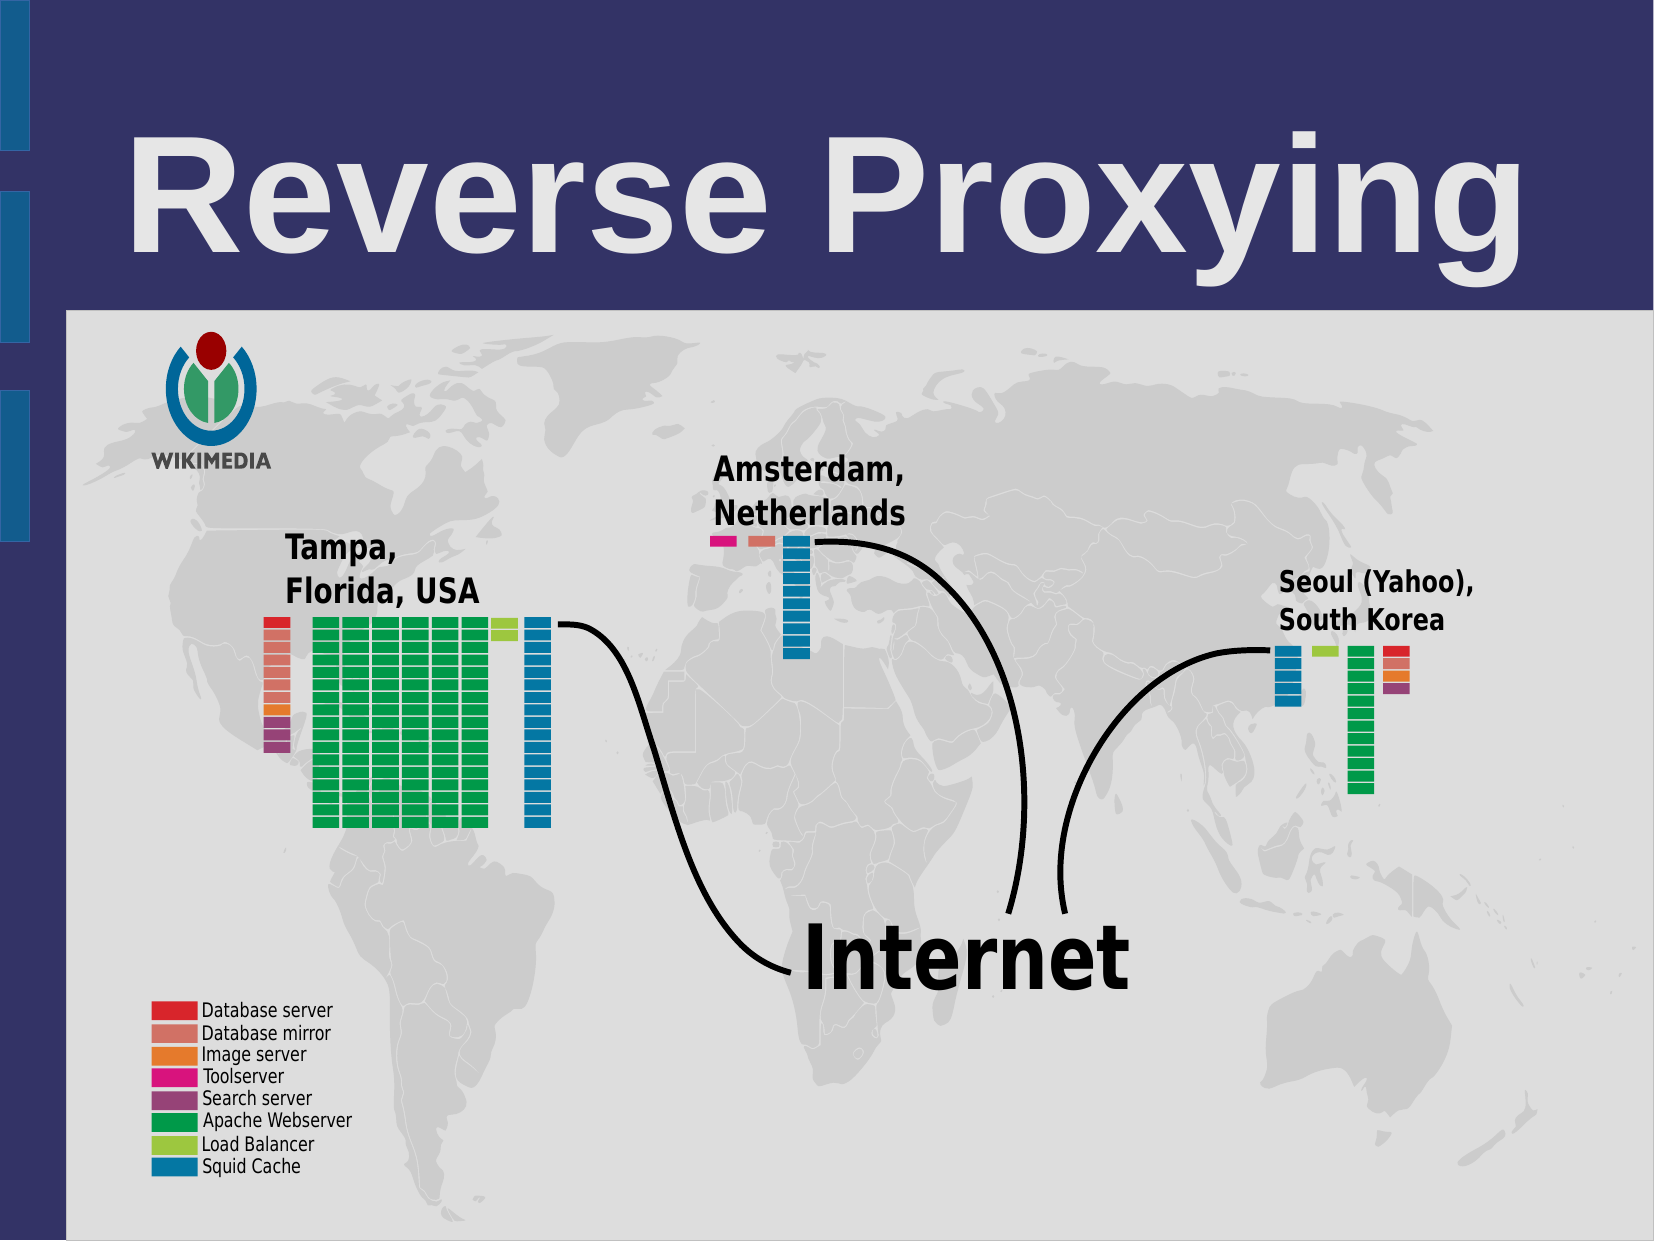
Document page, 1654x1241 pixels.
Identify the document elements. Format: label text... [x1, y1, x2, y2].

title Reverse Proxying [121, 91, 1534, 299]
picture [64, 315, 1654, 1241]
